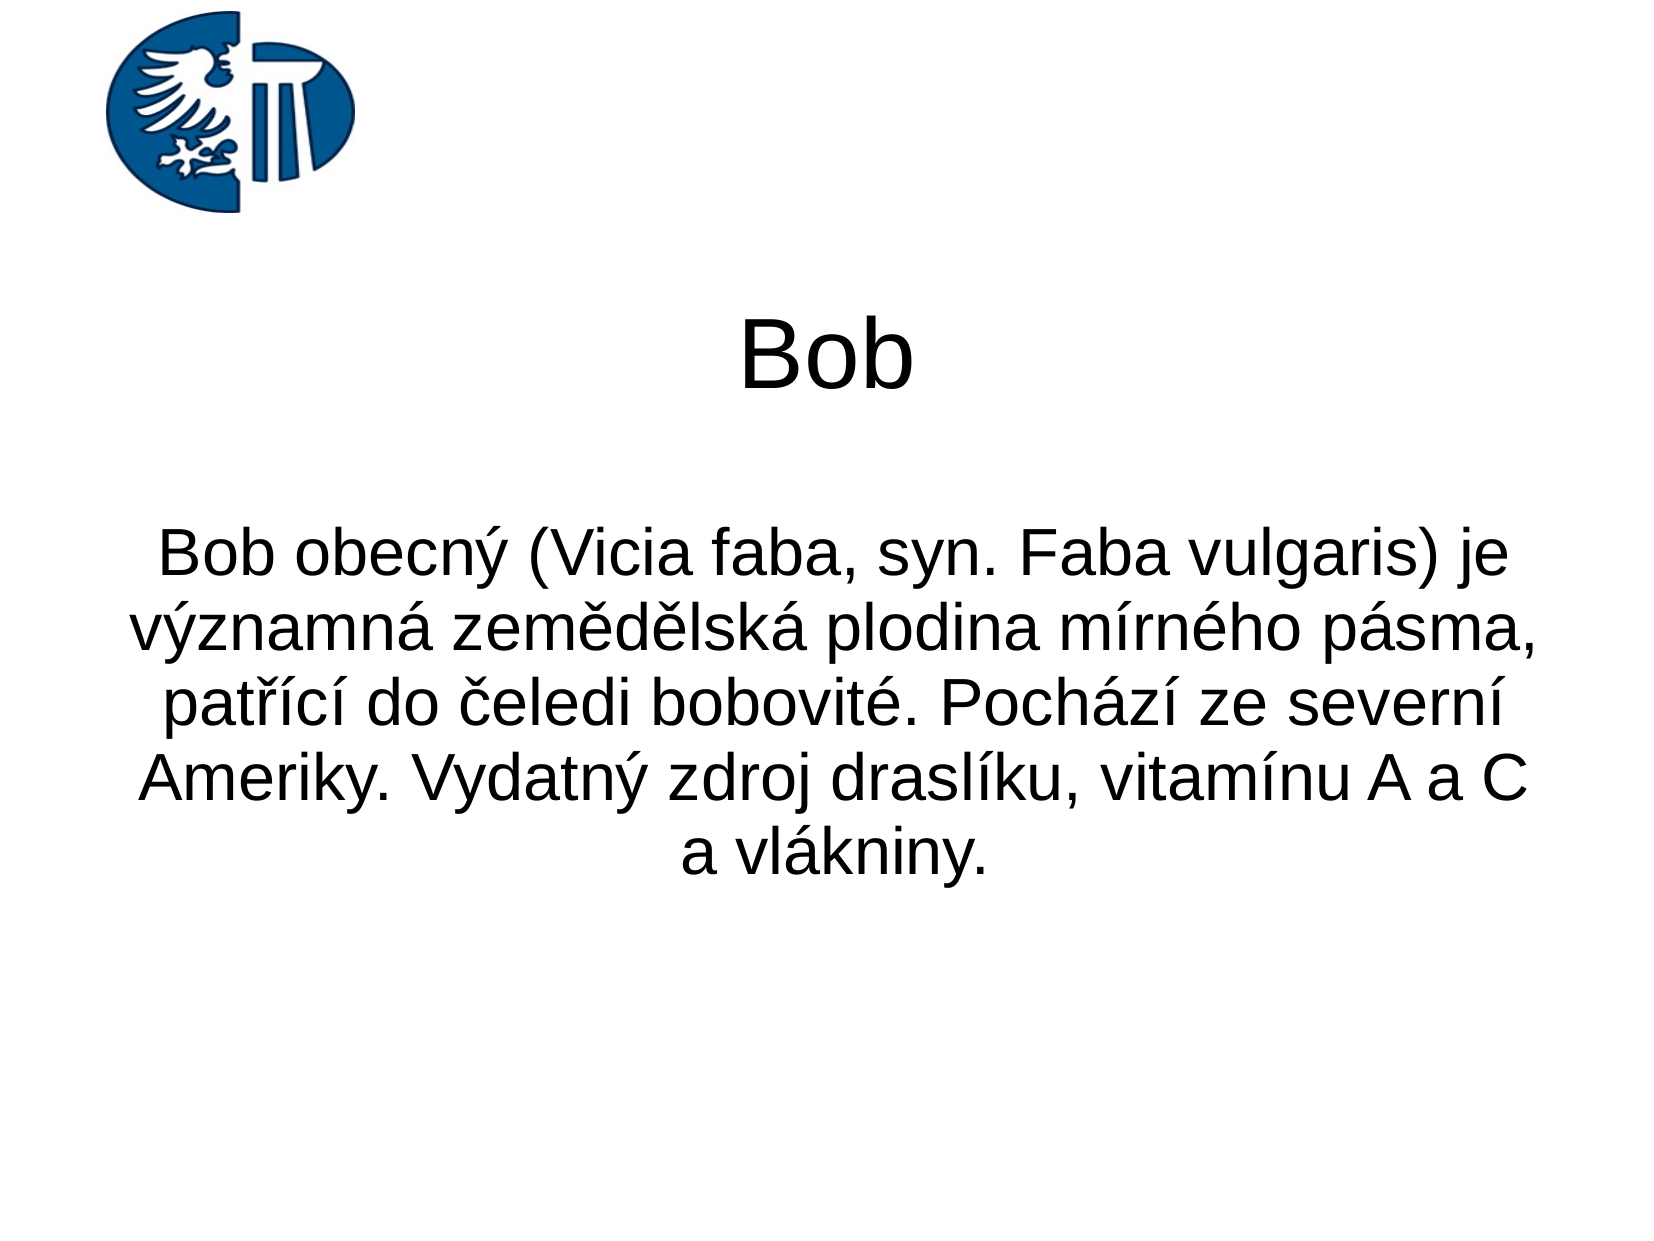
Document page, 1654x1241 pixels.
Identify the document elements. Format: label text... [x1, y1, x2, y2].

picture [106, 11, 355, 188]
title Bob [82, 188, 1571, 520]
text_box Bob obecný (Vicia faba, syn. Faba vulgaris) je významná zemědělská plodina mírného pásma, patřící do čeledi bobovité. Pochází ze severní Ameriky. Vydatný zdroj draslíku, vitamínu A a C a vlákniny. [99, 507, 1571, 1040]
